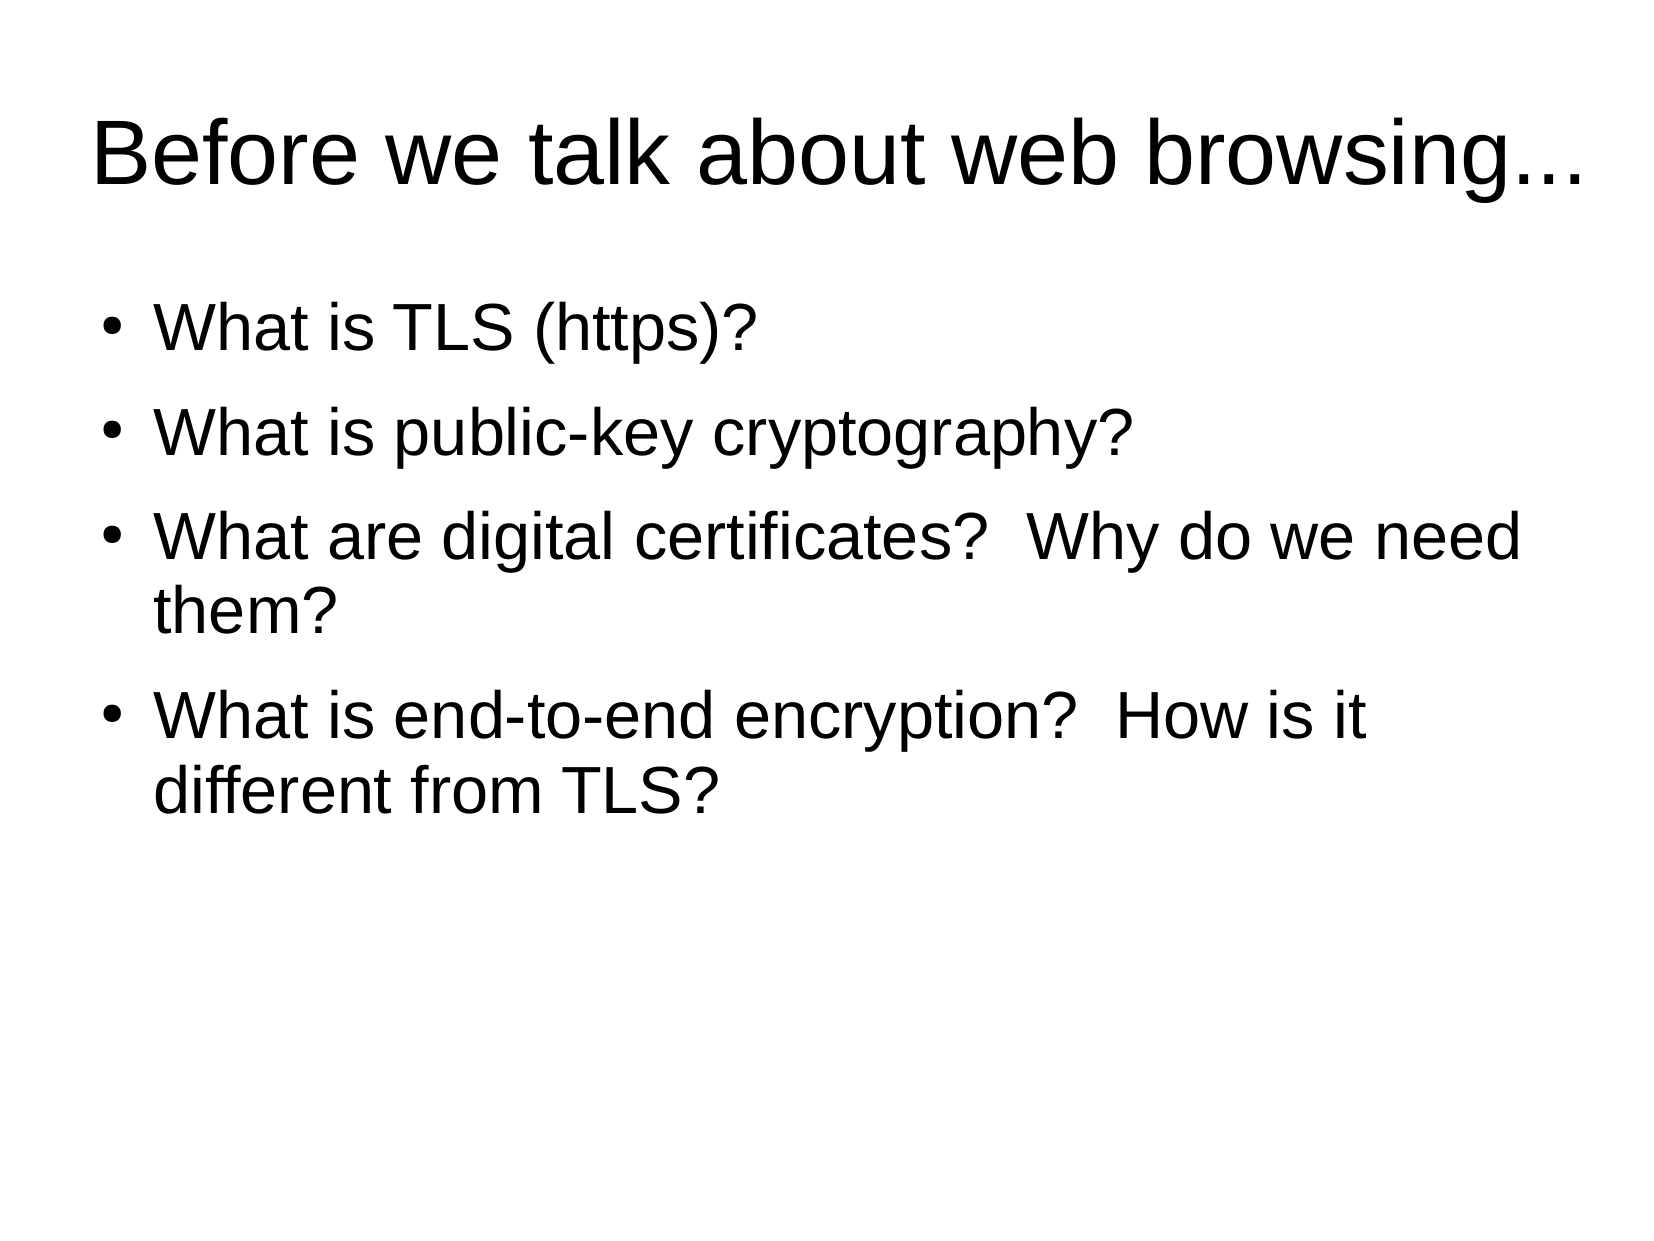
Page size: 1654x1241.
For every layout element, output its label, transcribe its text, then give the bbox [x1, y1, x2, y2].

list What is TLS (https)? What is public-key cryptography? What are digital certificates? Why do we need them? What is end-to-end encryption? How is it different from TLS? [82, 290, 1571, 1010]
title Before we talk about web browsing... [60, 49, 1621, 257]
